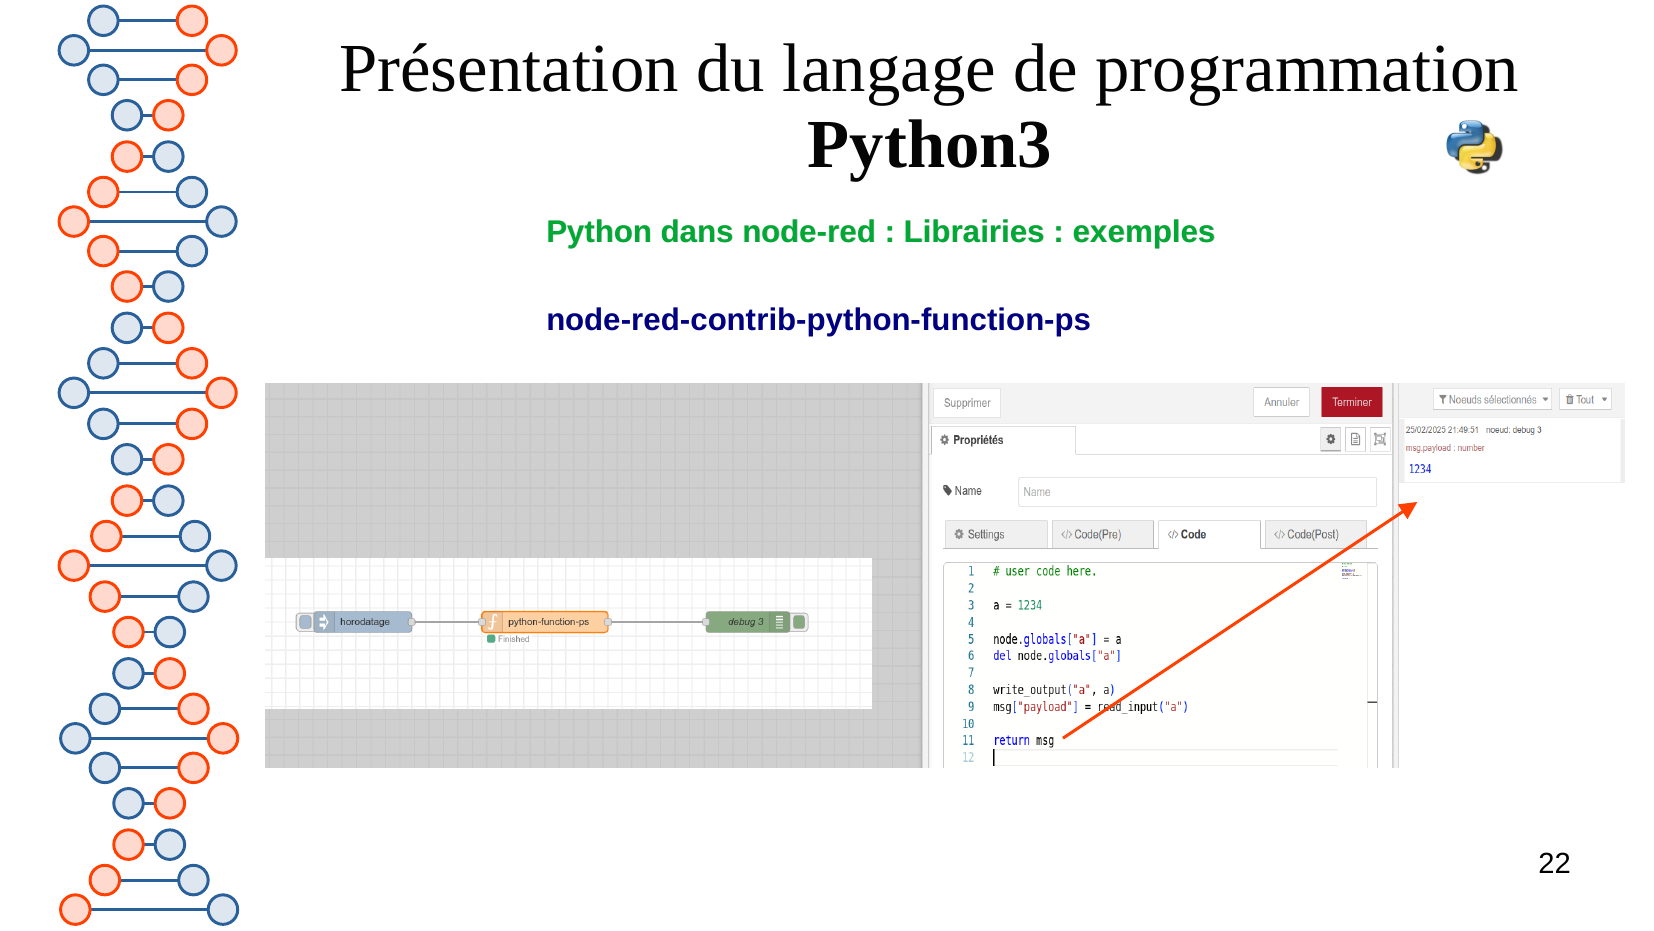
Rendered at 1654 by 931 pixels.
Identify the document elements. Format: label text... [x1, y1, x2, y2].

picture [1443, 118, 1506, 176]
picture [265, 383, 1625, 768]
text_box node-red-contrib-python-function-ps [531, 295, 1182, 334]
text_box Python dans node-red : Librairies : exemples [531, 206, 1241, 257]
title Présentation du langage de programmation Python3 [265, 29, 1595, 184]
